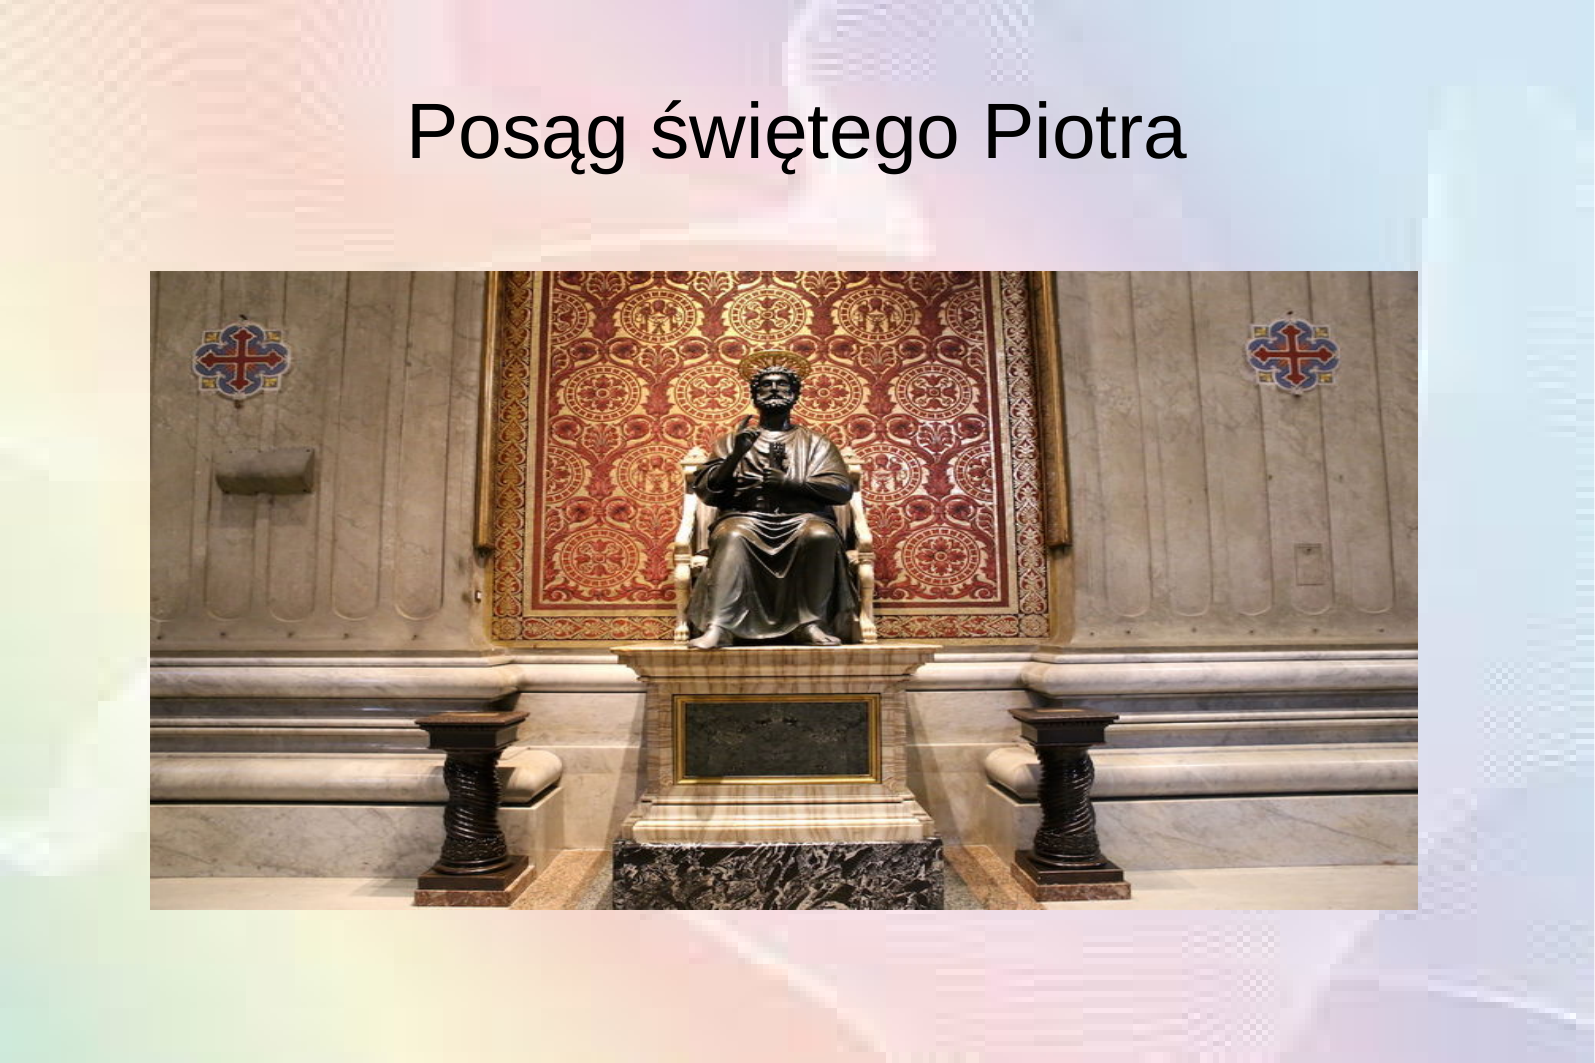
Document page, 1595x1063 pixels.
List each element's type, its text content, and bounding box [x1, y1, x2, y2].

picture [0, 0, 1595, 1063]
title Posąg świętego Piotra [79, 42, 1515, 220]
